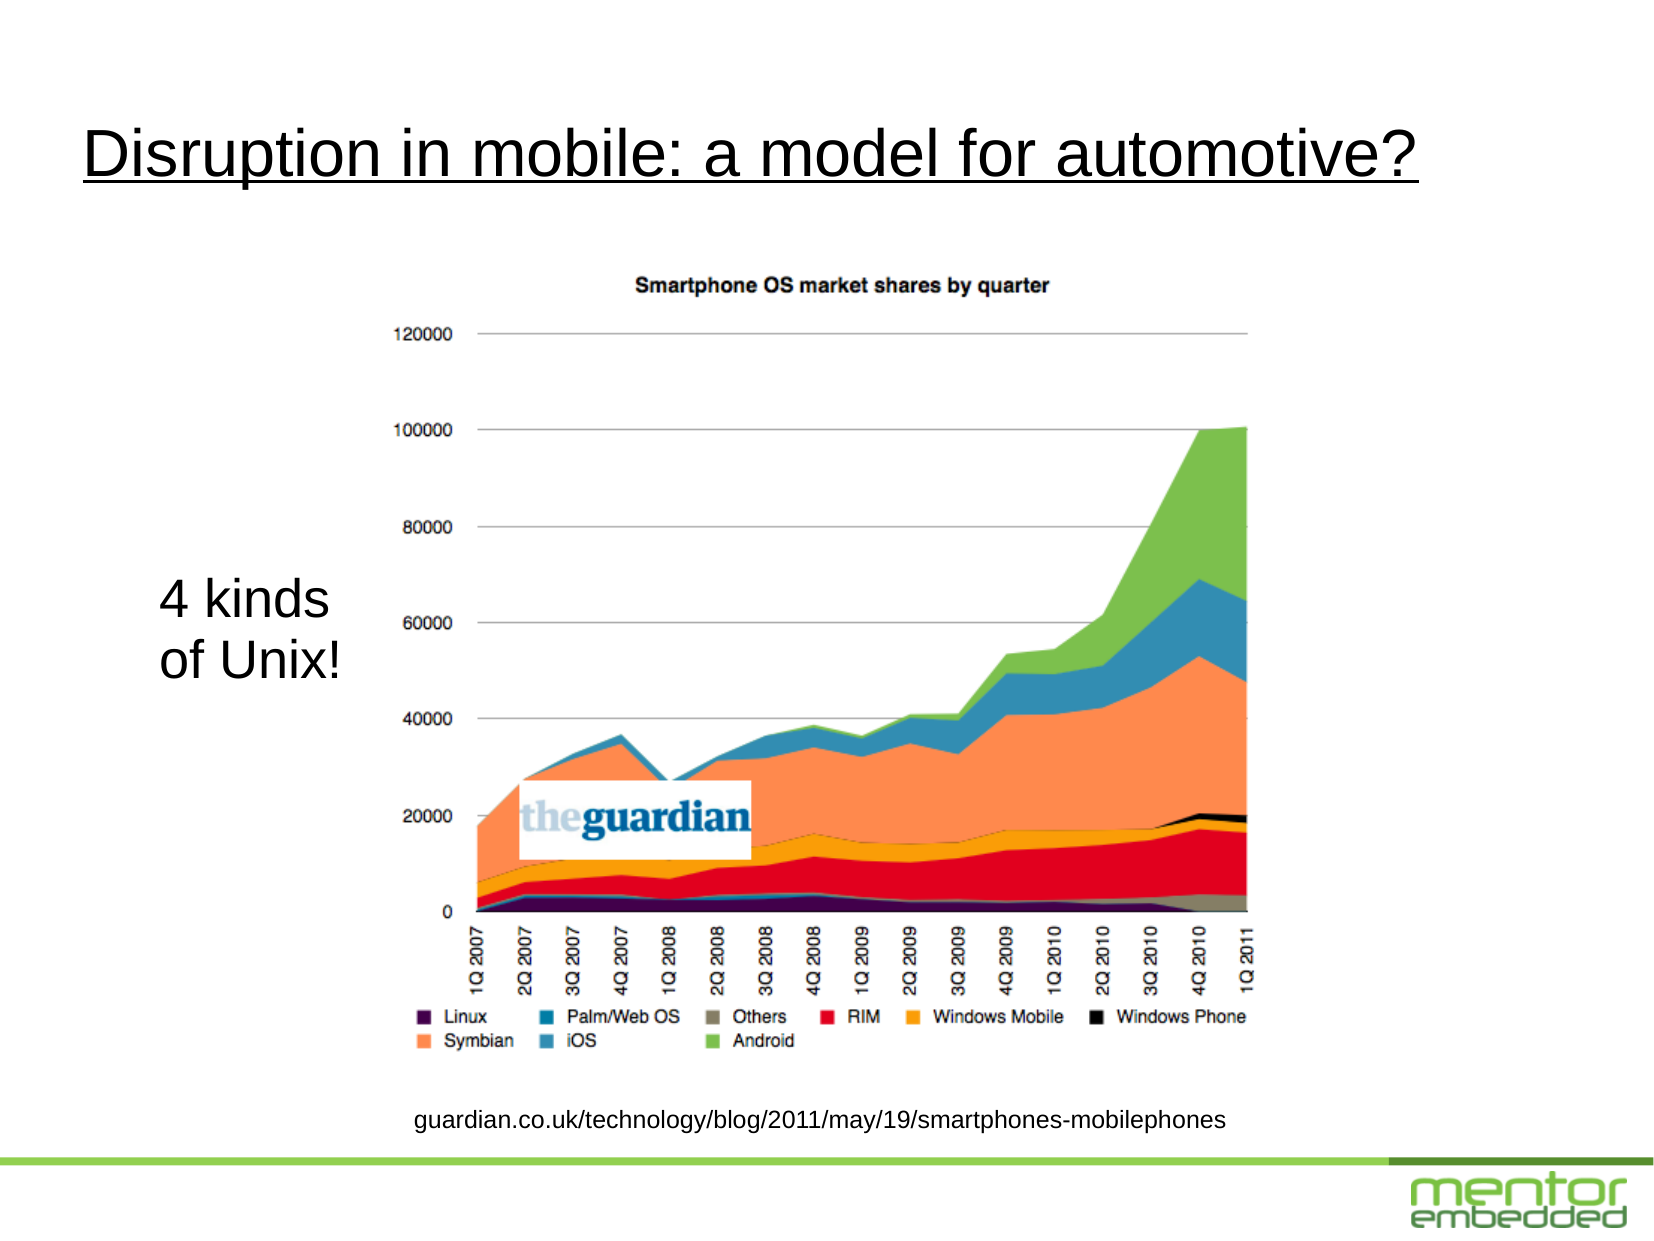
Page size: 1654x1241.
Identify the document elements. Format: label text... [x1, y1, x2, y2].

title Disruption in mobile: a model for automotive? [82, 49, 1571, 257]
text_box 4 kinds of Unix! [144, 561, 358, 698]
picture [382, 257, 1272, 1096]
picture [1411, 1171, 1627, 1228]
text_box guardian.co.uk/technology/blog/2011/may/19/smartphones-mobilephones [399, 1098, 1255, 1141]
